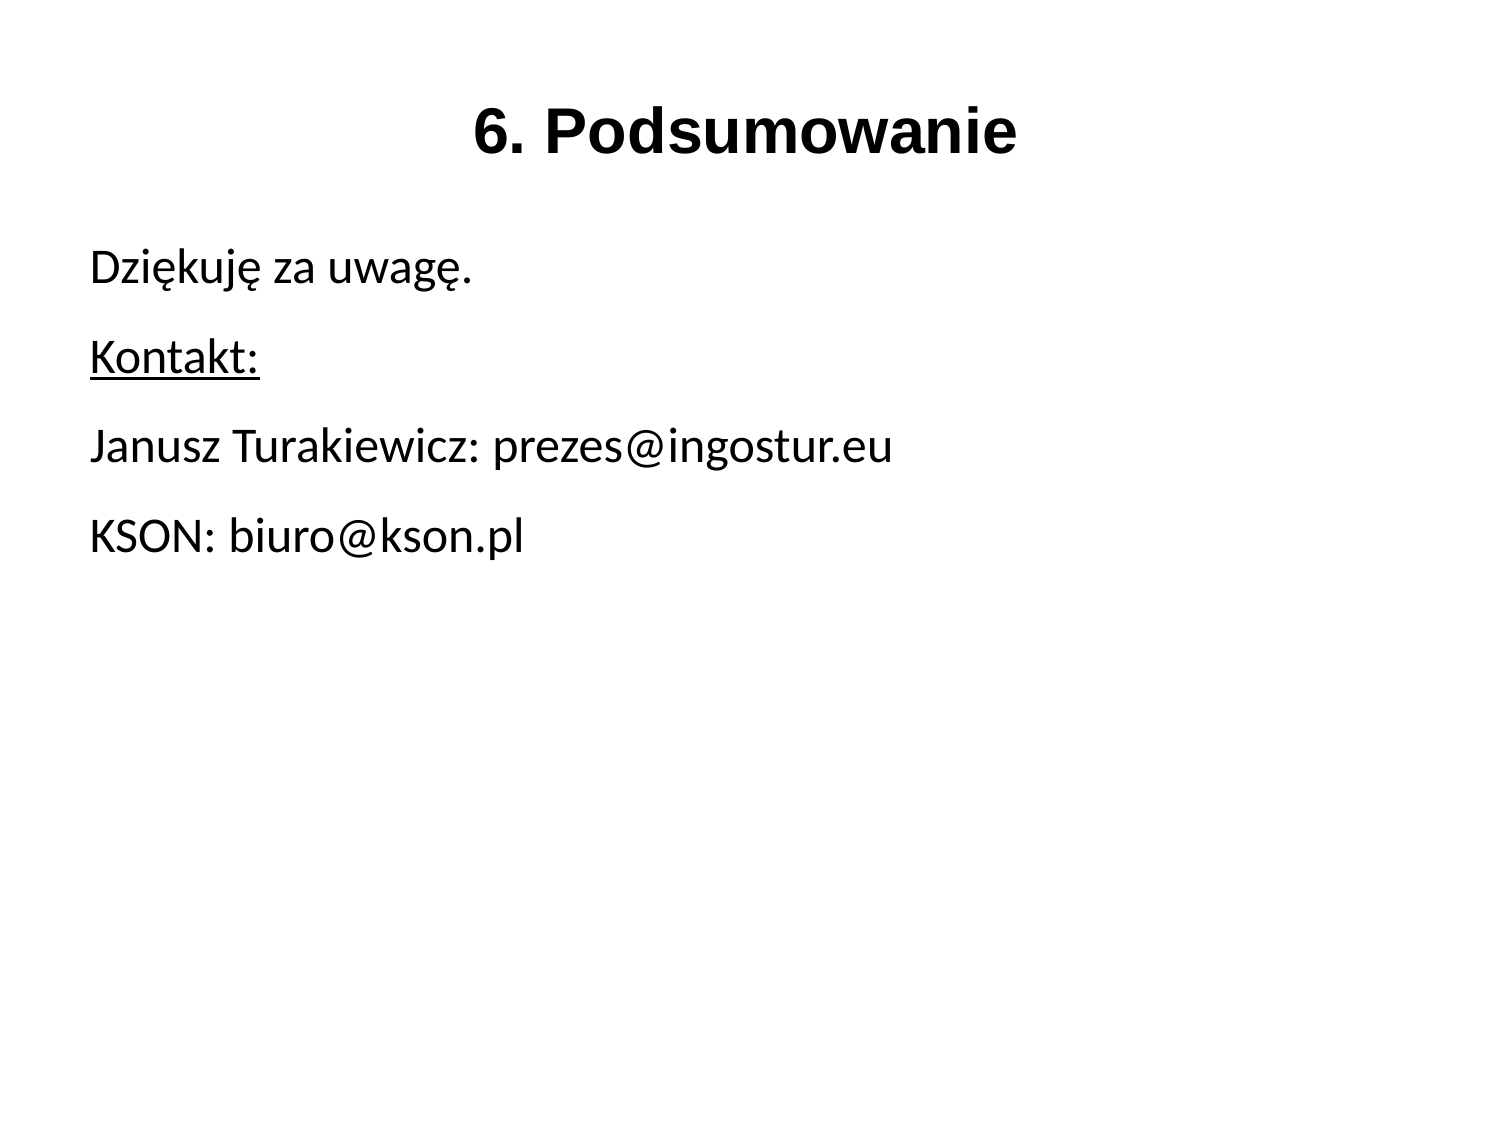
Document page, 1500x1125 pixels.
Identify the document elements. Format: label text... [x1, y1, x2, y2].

list Dziękuję za uwagę. Kontakt: Janusz Turakiewicz: prezes@ingostur.eu KSON: biuro@kson.pl [75, 226, 1425, 965]
title 6. Podsumowanie [70, 81, 1421, 119]
